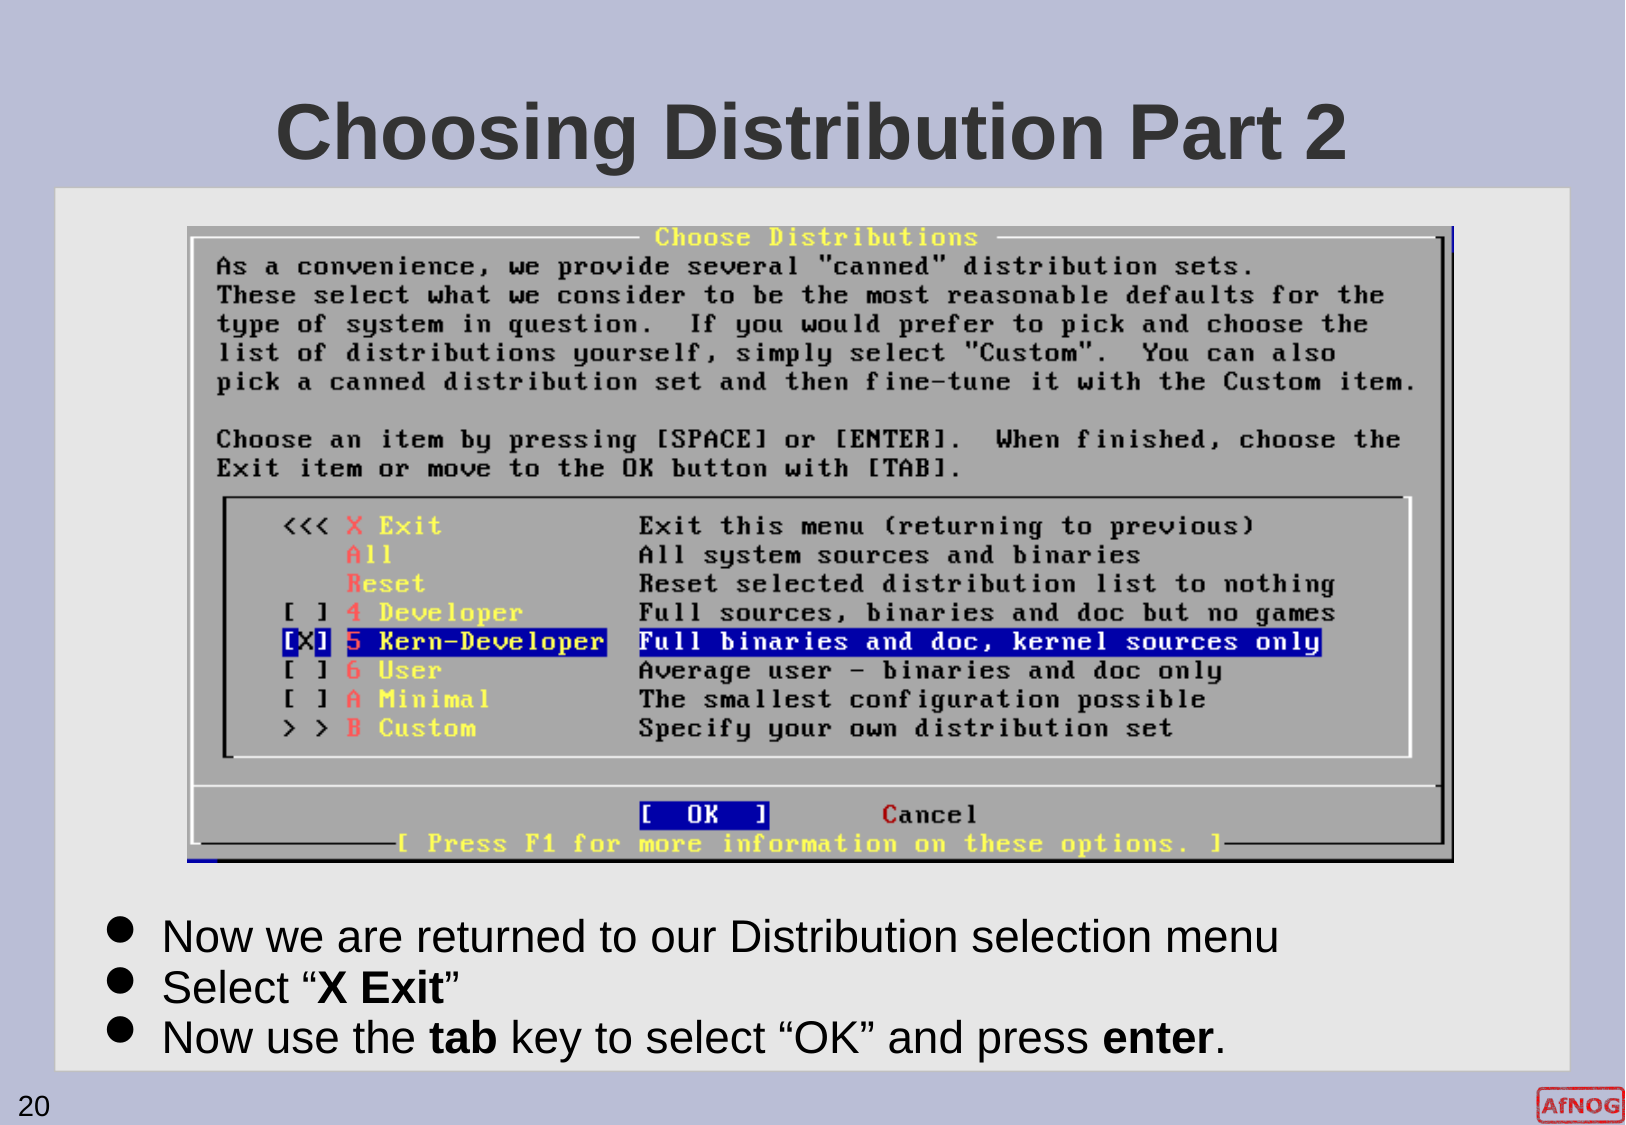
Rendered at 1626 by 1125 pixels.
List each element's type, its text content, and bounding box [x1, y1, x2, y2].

picture [1535, 1085, 1626, 1125]
text_box Choosing Distribution Part 2 [54, 44, 1571, 215]
text_box Now we are returned to our Distribution selection menu Select “X Exit” Now use the tab key to select “OK” and press enter. [88, 899, 1536, 1065]
picture [187, 226, 1454, 863]
